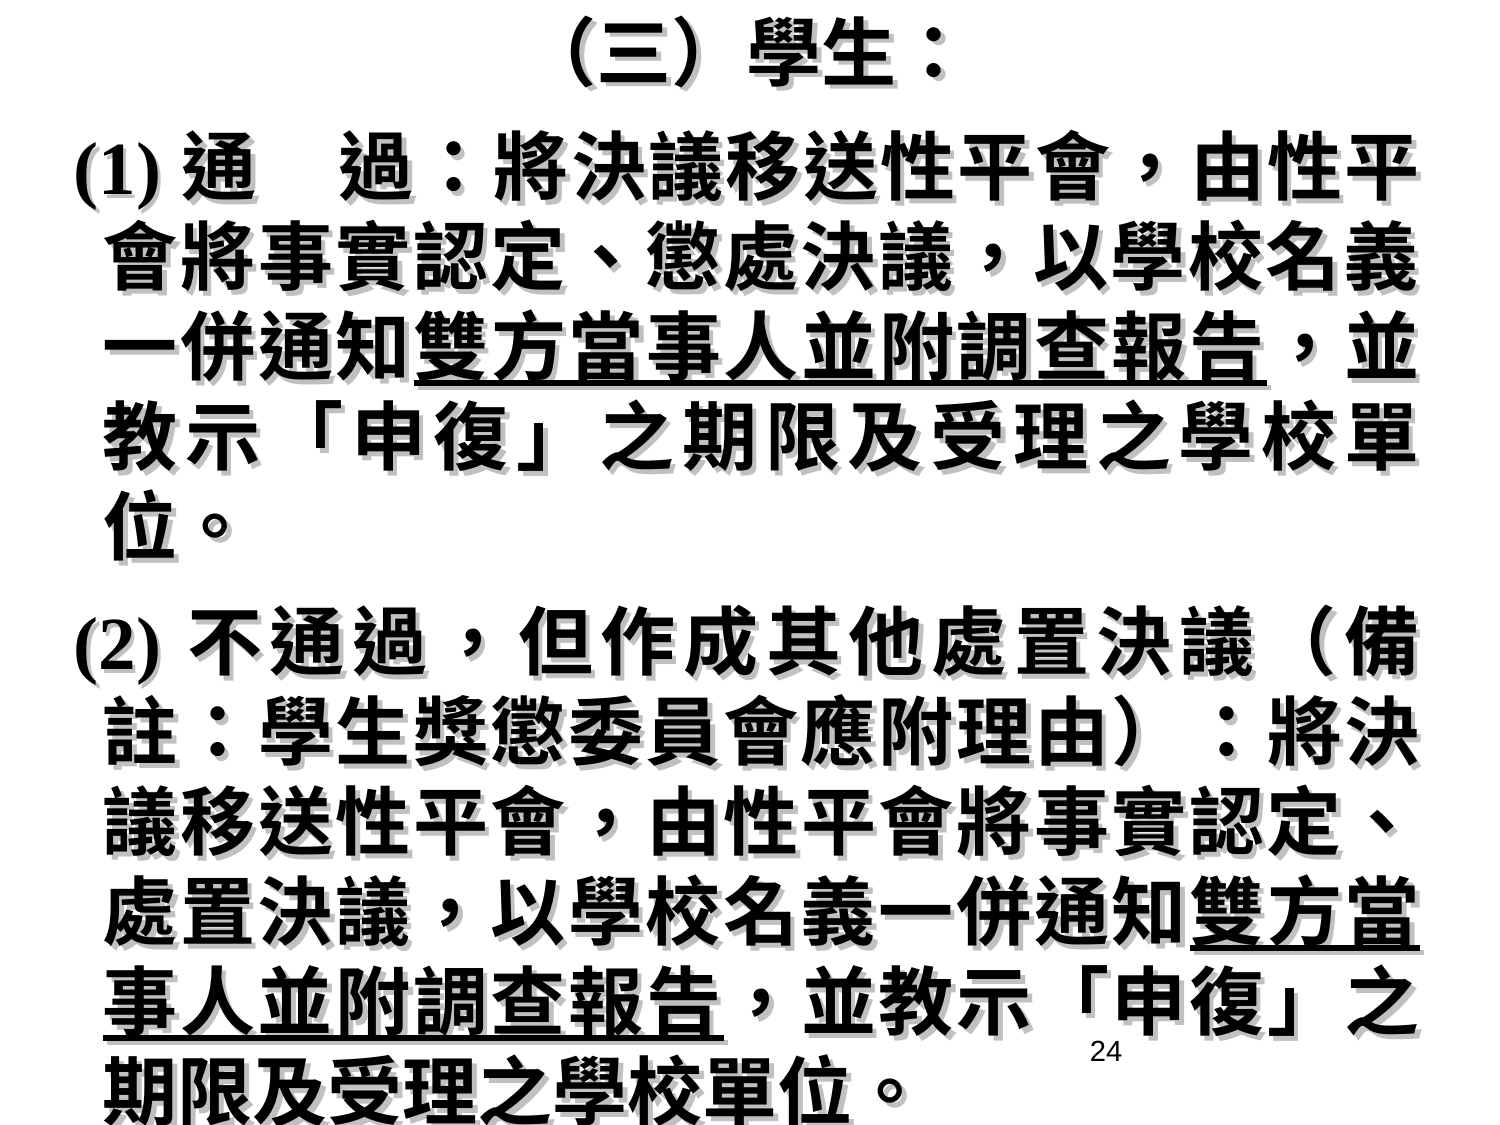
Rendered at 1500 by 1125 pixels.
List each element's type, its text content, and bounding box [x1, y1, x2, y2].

text_box （三）學生： (1)通 過：將決議移送性平會，由性平會將事實認定、懲處決議，以學校名義一併通知雙方當事人並附調查報告，並教示「申復」之期限及受理之學校單位。 (2)不通過，但作成其他處置決議（備註：學生獎懲委員會應附理由）：將決議移送性平會，由性平會將事實認定、處置決議，以學校名義一併通知雙方當事人並附調查報告，並教示「申復」之期限及受理之學校單位。 [59, 0, 1441, 1125]
text_box [1074, 1024, 1426, 1103]
